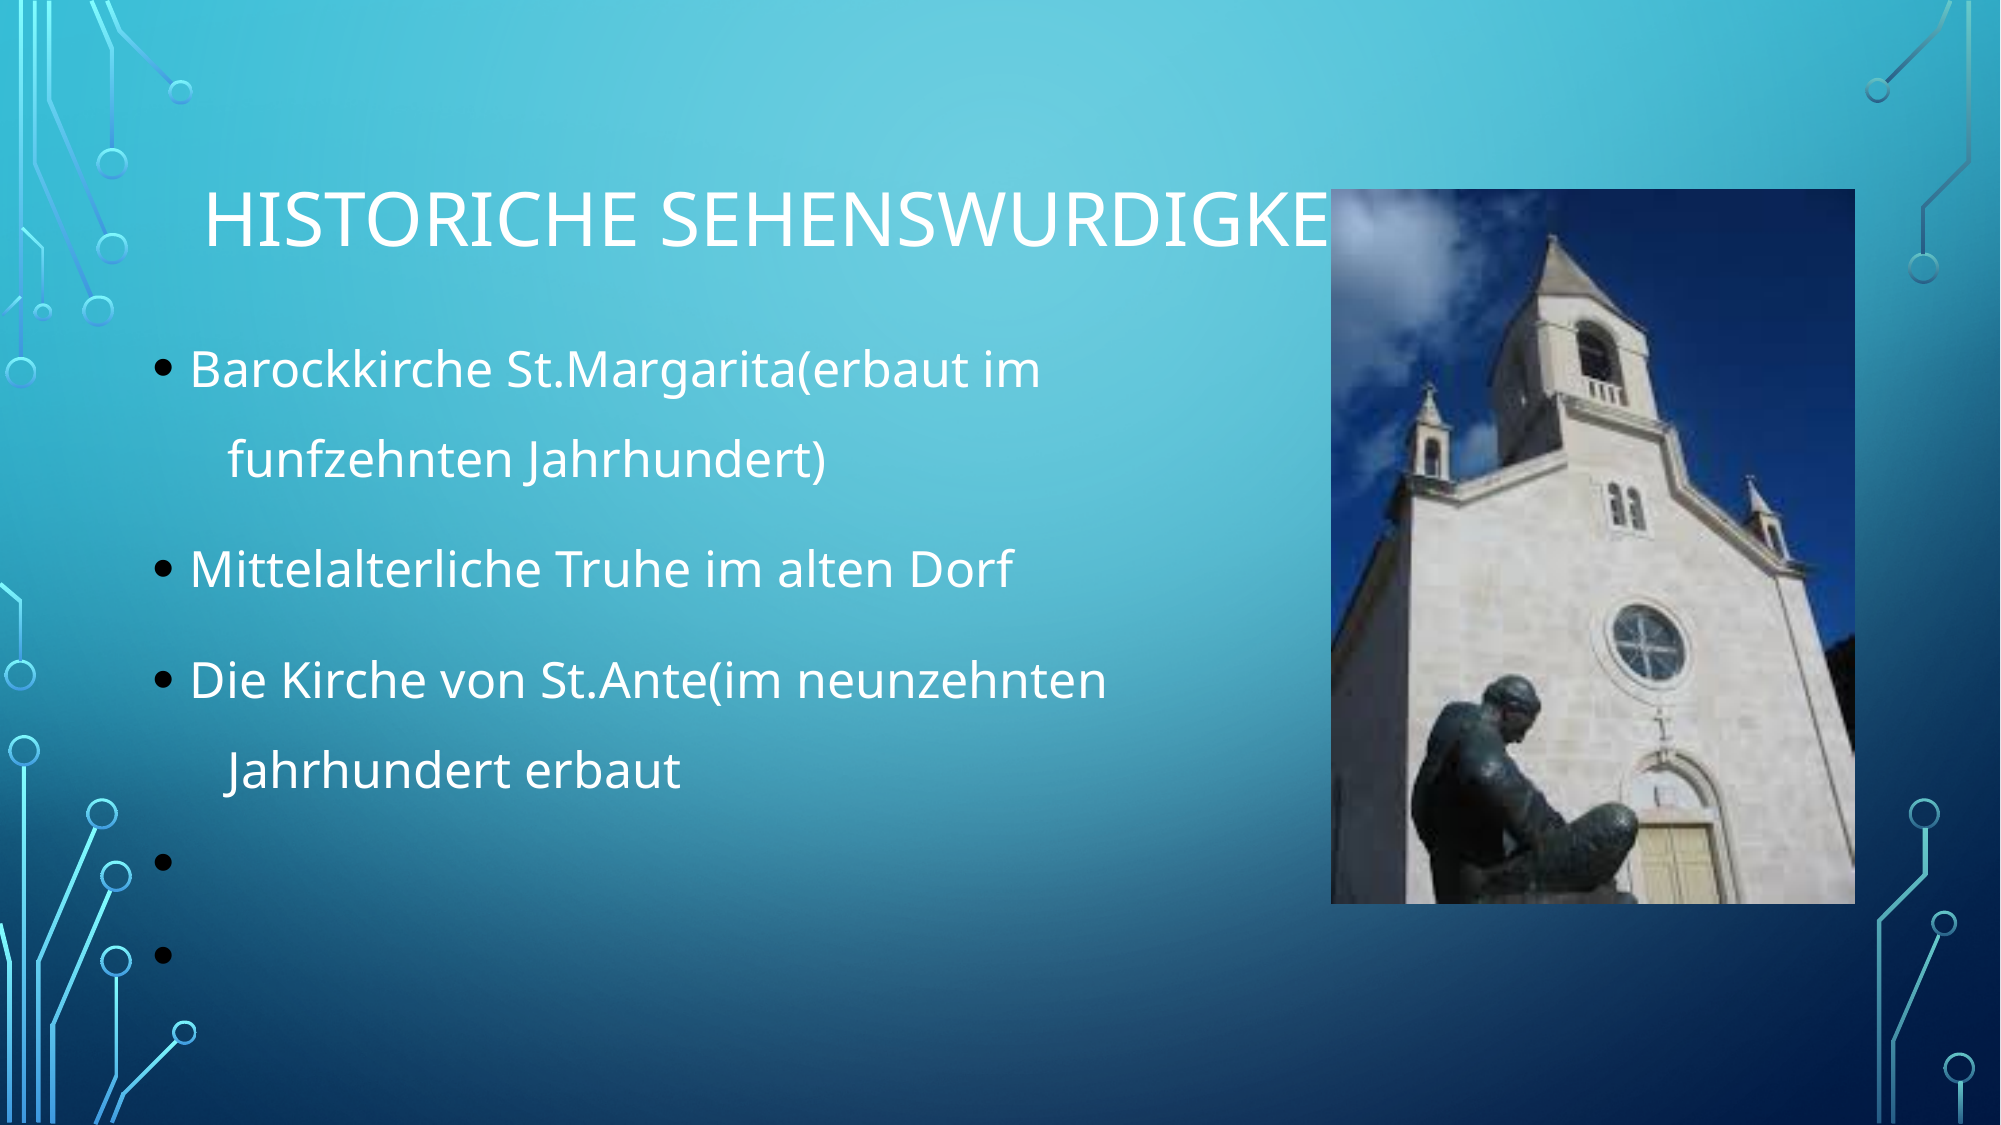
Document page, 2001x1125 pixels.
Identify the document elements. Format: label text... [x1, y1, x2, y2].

title Historiche Sehenswurdigkeiten [187, 101, 1813, 344]
list Barockkirche St.Margarita(erbaut im funfzehnten Jahrhundert) Mittelalterliche Truhe im alten Dorf Die Kirche von St.Ante(im neunzehnten Jahrhundert erbaut [137, 299, 1321, 1014]
picture [1331, 189, 1855, 904]
